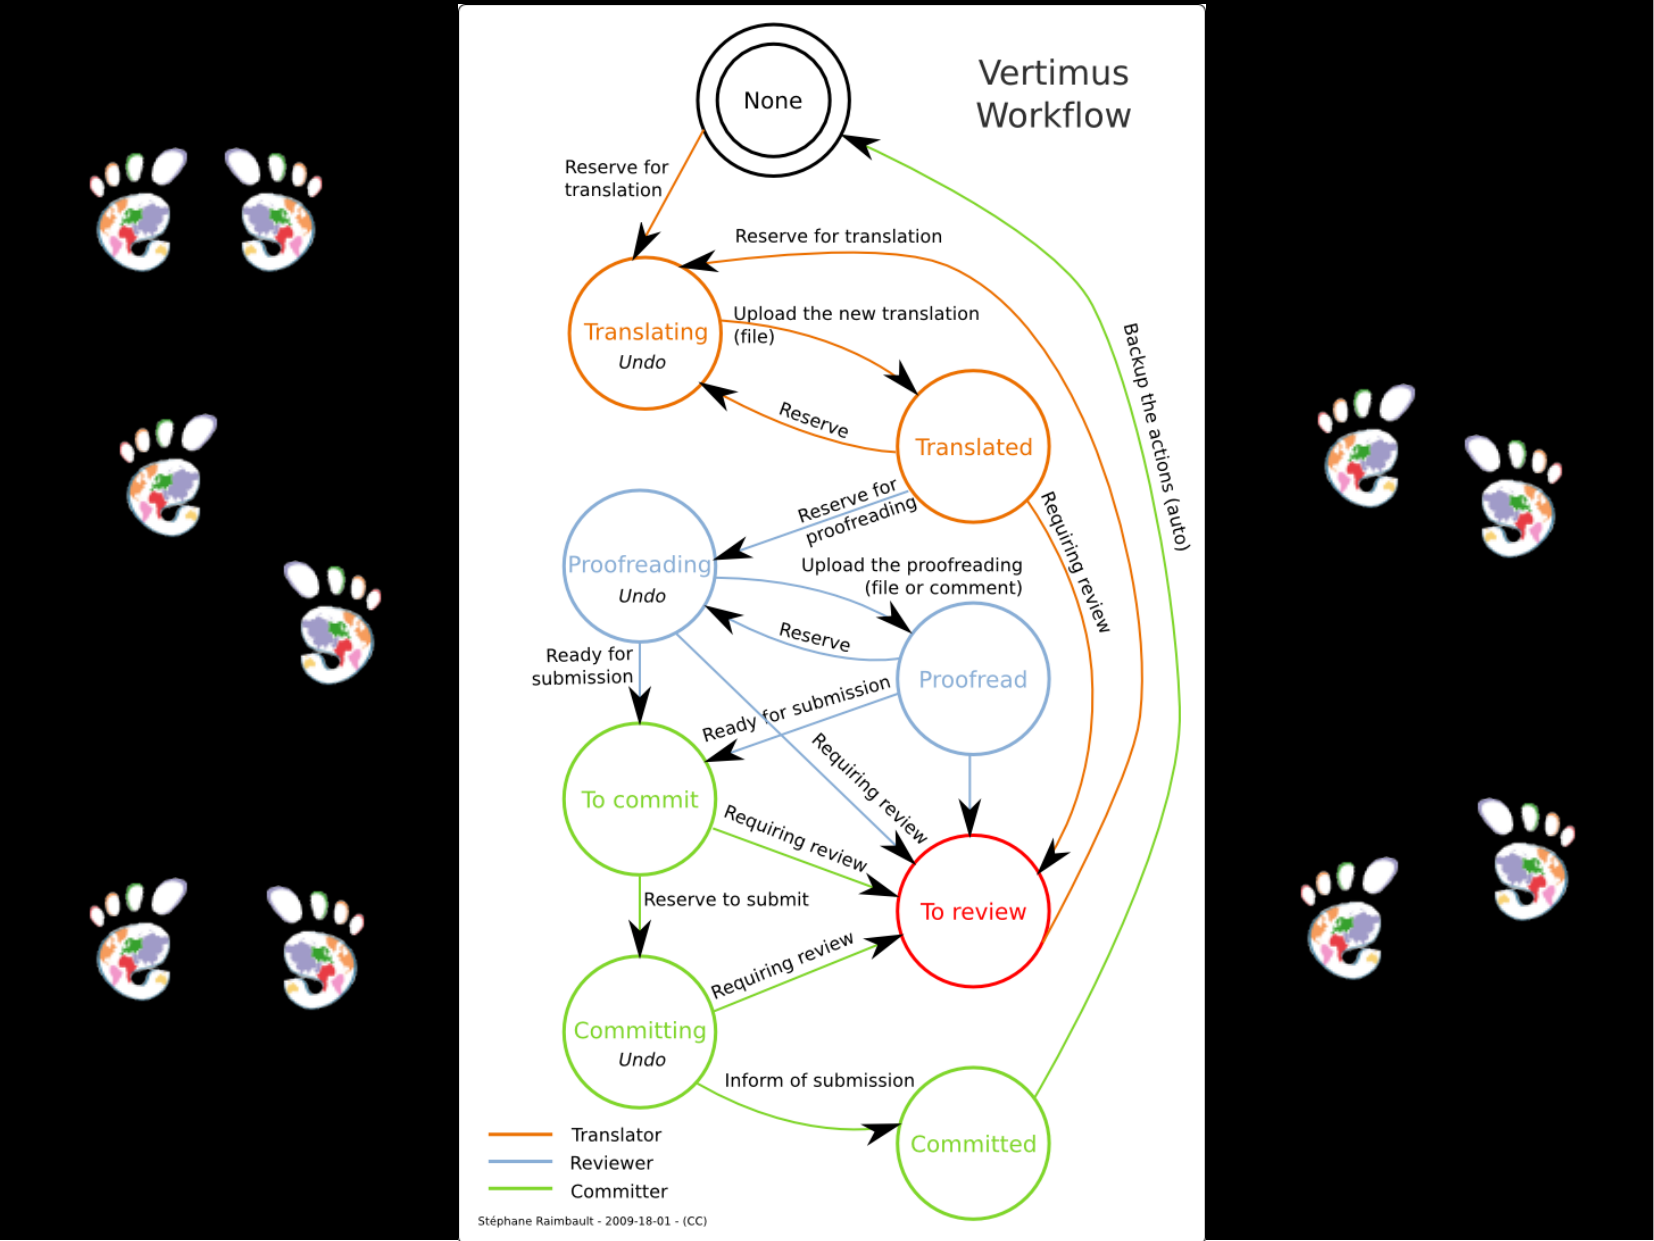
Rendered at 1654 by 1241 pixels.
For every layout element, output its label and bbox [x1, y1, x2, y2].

picture [88, 877, 190, 1004]
picture [1476, 797, 1578, 924]
picture [265, 885, 367, 1013]
picture [1316, 383, 1418, 511]
picture [458, 4, 1206, 1241]
picture [88, 147, 190, 275]
picture [118, 413, 220, 540]
picture [1463, 434, 1565, 562]
picture [223, 147, 325, 275]
picture [282, 560, 384, 688]
picture [1299, 856, 1401, 983]
